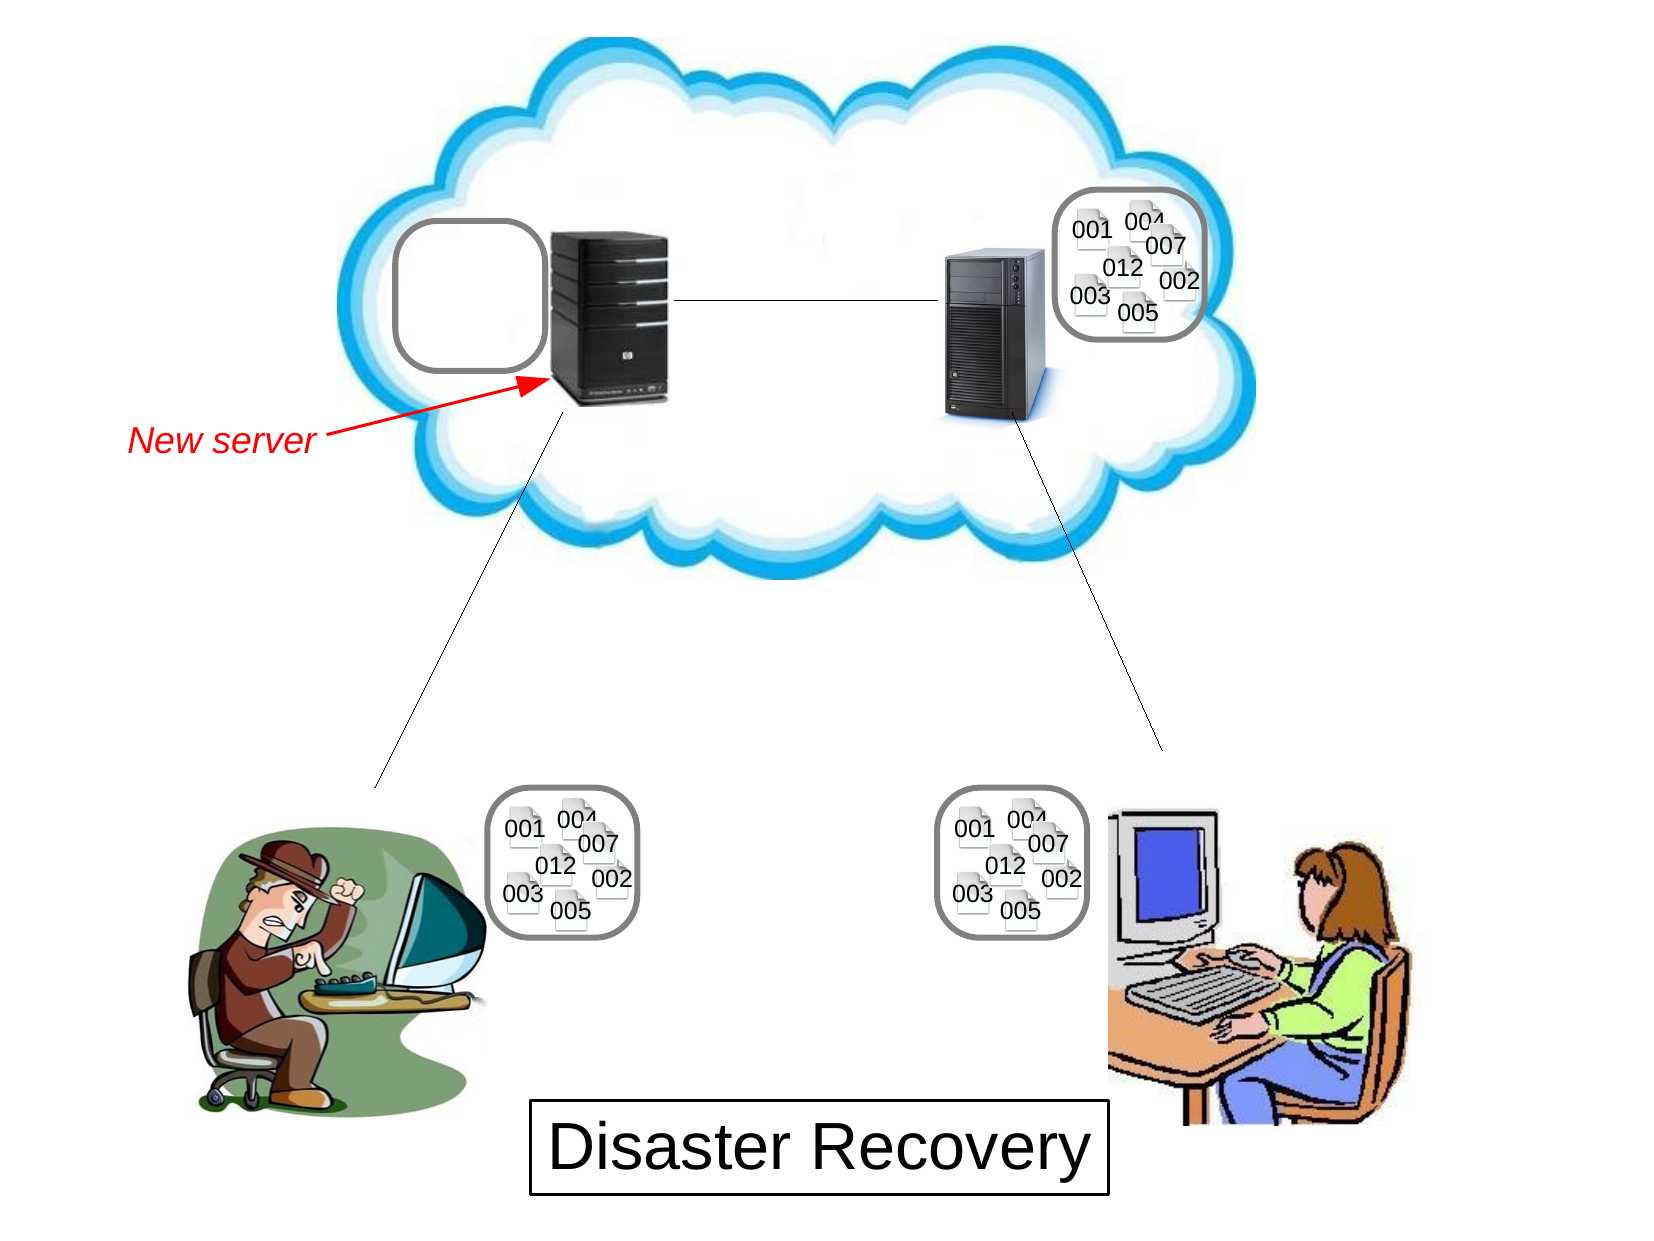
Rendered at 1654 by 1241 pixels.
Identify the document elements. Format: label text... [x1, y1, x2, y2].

picture [187, 825, 488, 1120]
picture [337, 315, 404, 430]
text_box New server [112, 412, 332, 471]
picture [337, 37, 1256, 580]
text_box Disaster Recovery [530, 1100, 1109, 1195]
picture [501, 797, 634, 933]
picture [951, 797, 1084, 933]
picture [1108, 807, 1425, 1126]
